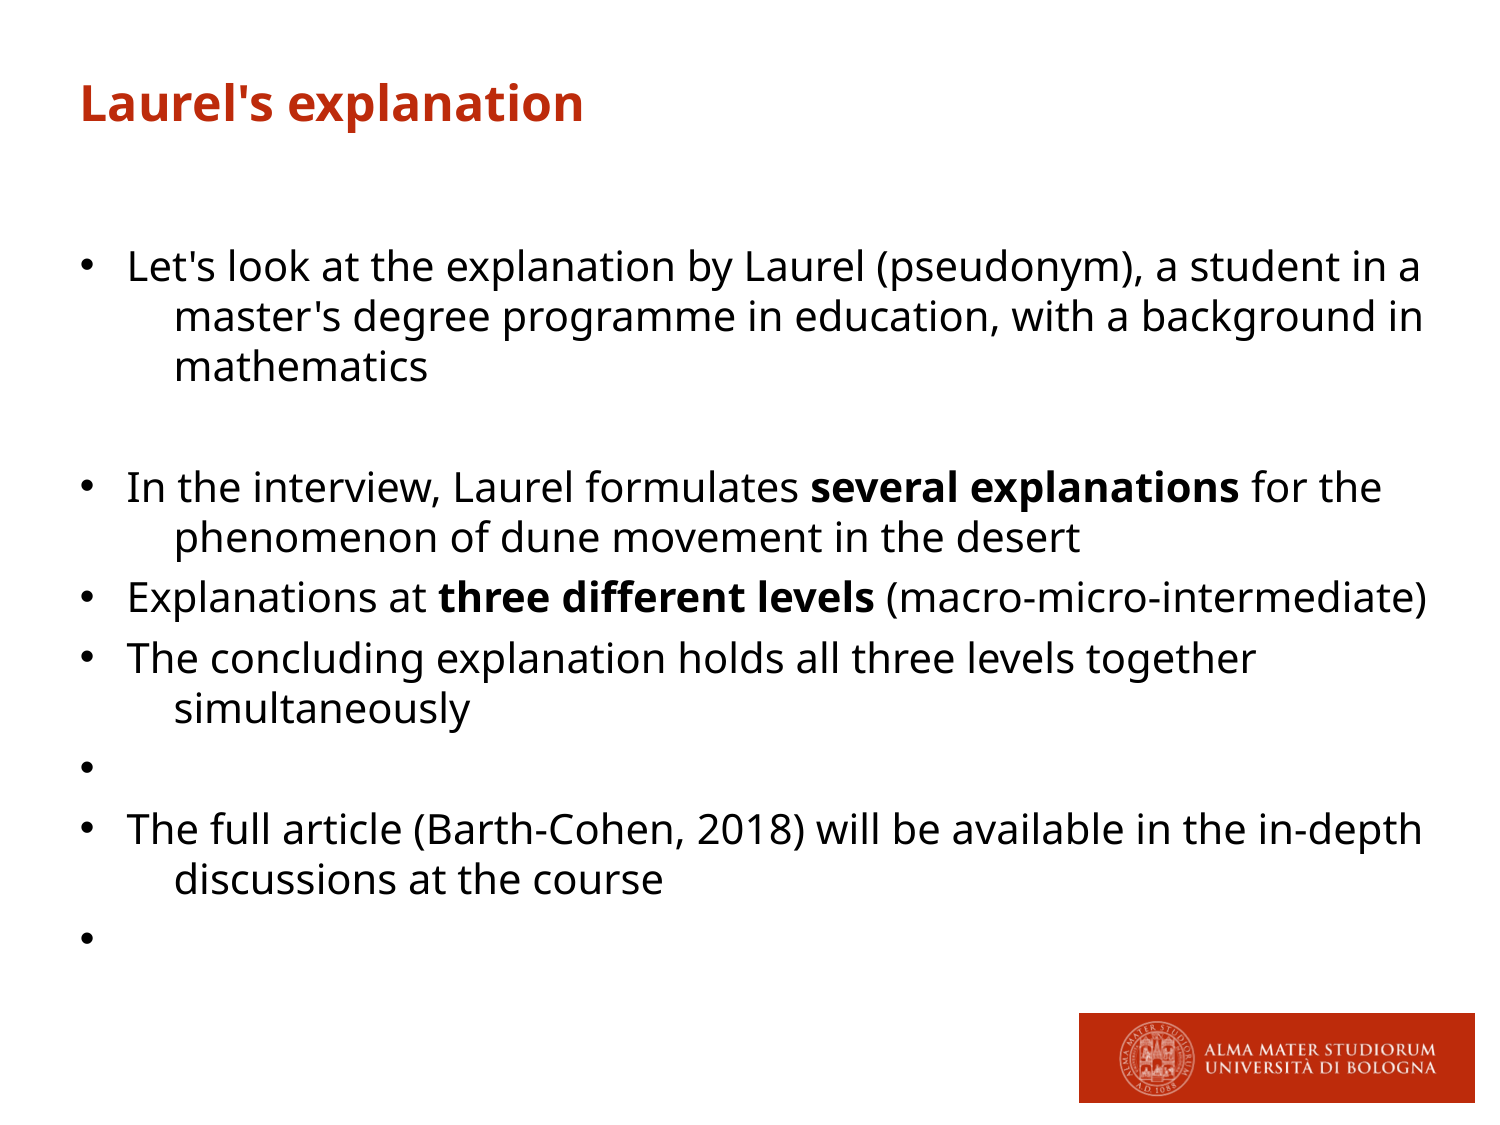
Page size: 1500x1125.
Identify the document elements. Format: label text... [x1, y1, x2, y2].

list Let's look at the explanation by Laurel (pseudonym), a student in a master's degree programme in education, with a background in mathematics In the interview, Laurel formulates several explanations for the phenomenon of dune movement in the desert Explanations at three different levels (macro-micro-intermediate) The concluding explanation holds all three levels together simultaneously The full article (Barth-Cohen, 2018) will be available in the in-depth discussions at the course [64, 231, 1447, 988]
list Laurel's explanation [64, 78, 1447, 185]
